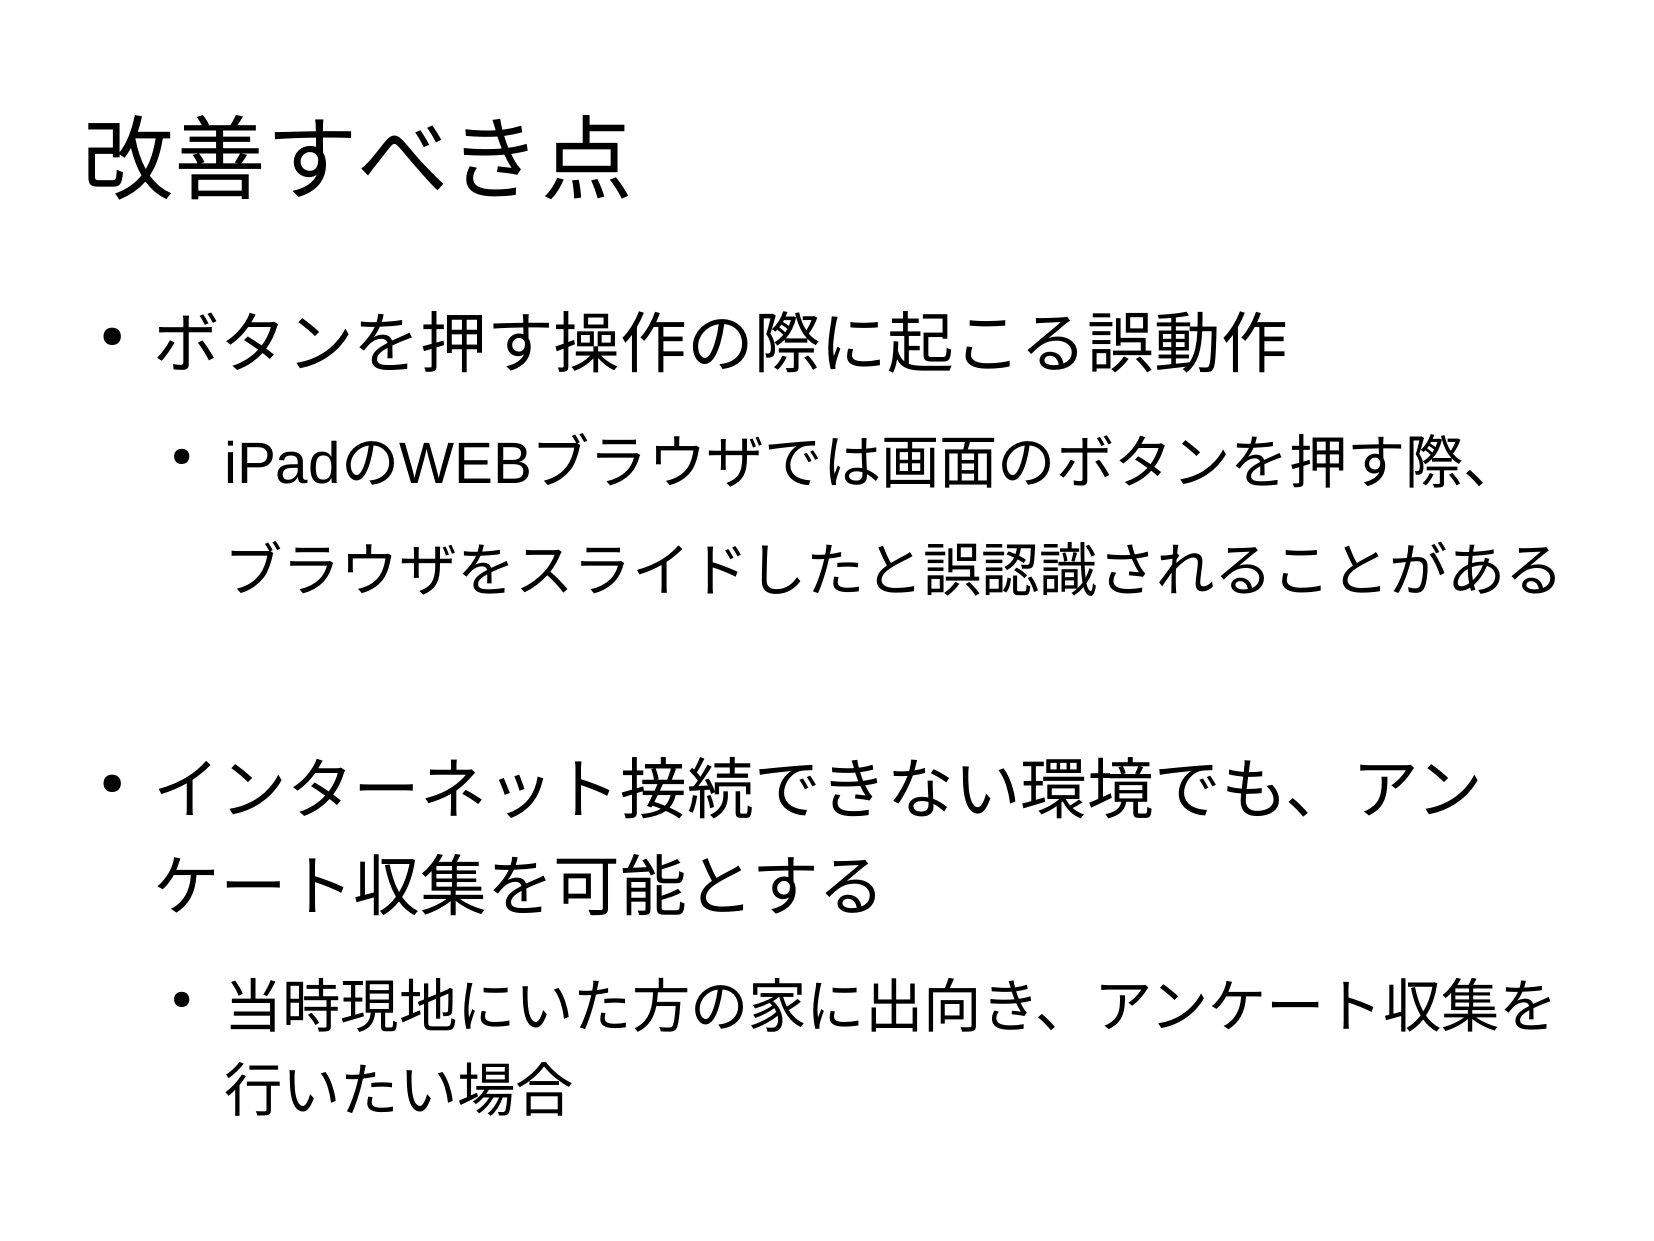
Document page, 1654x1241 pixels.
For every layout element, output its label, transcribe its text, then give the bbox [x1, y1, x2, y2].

title 改善すべき点 [82, 56, 1571, 250]
list ボタンを押す操作の際に起こる誤動作 iPadのWEBブラウザでは画面のボタンを押す際、 ブラウザをスライドしたと誤認識されることがある インターネット接続できない環境でも、アンケート収集を可能とする 当時現地にいた方の家に出向き、アンケート収集を行いたい場合 [82, 290, 1571, 1094]
